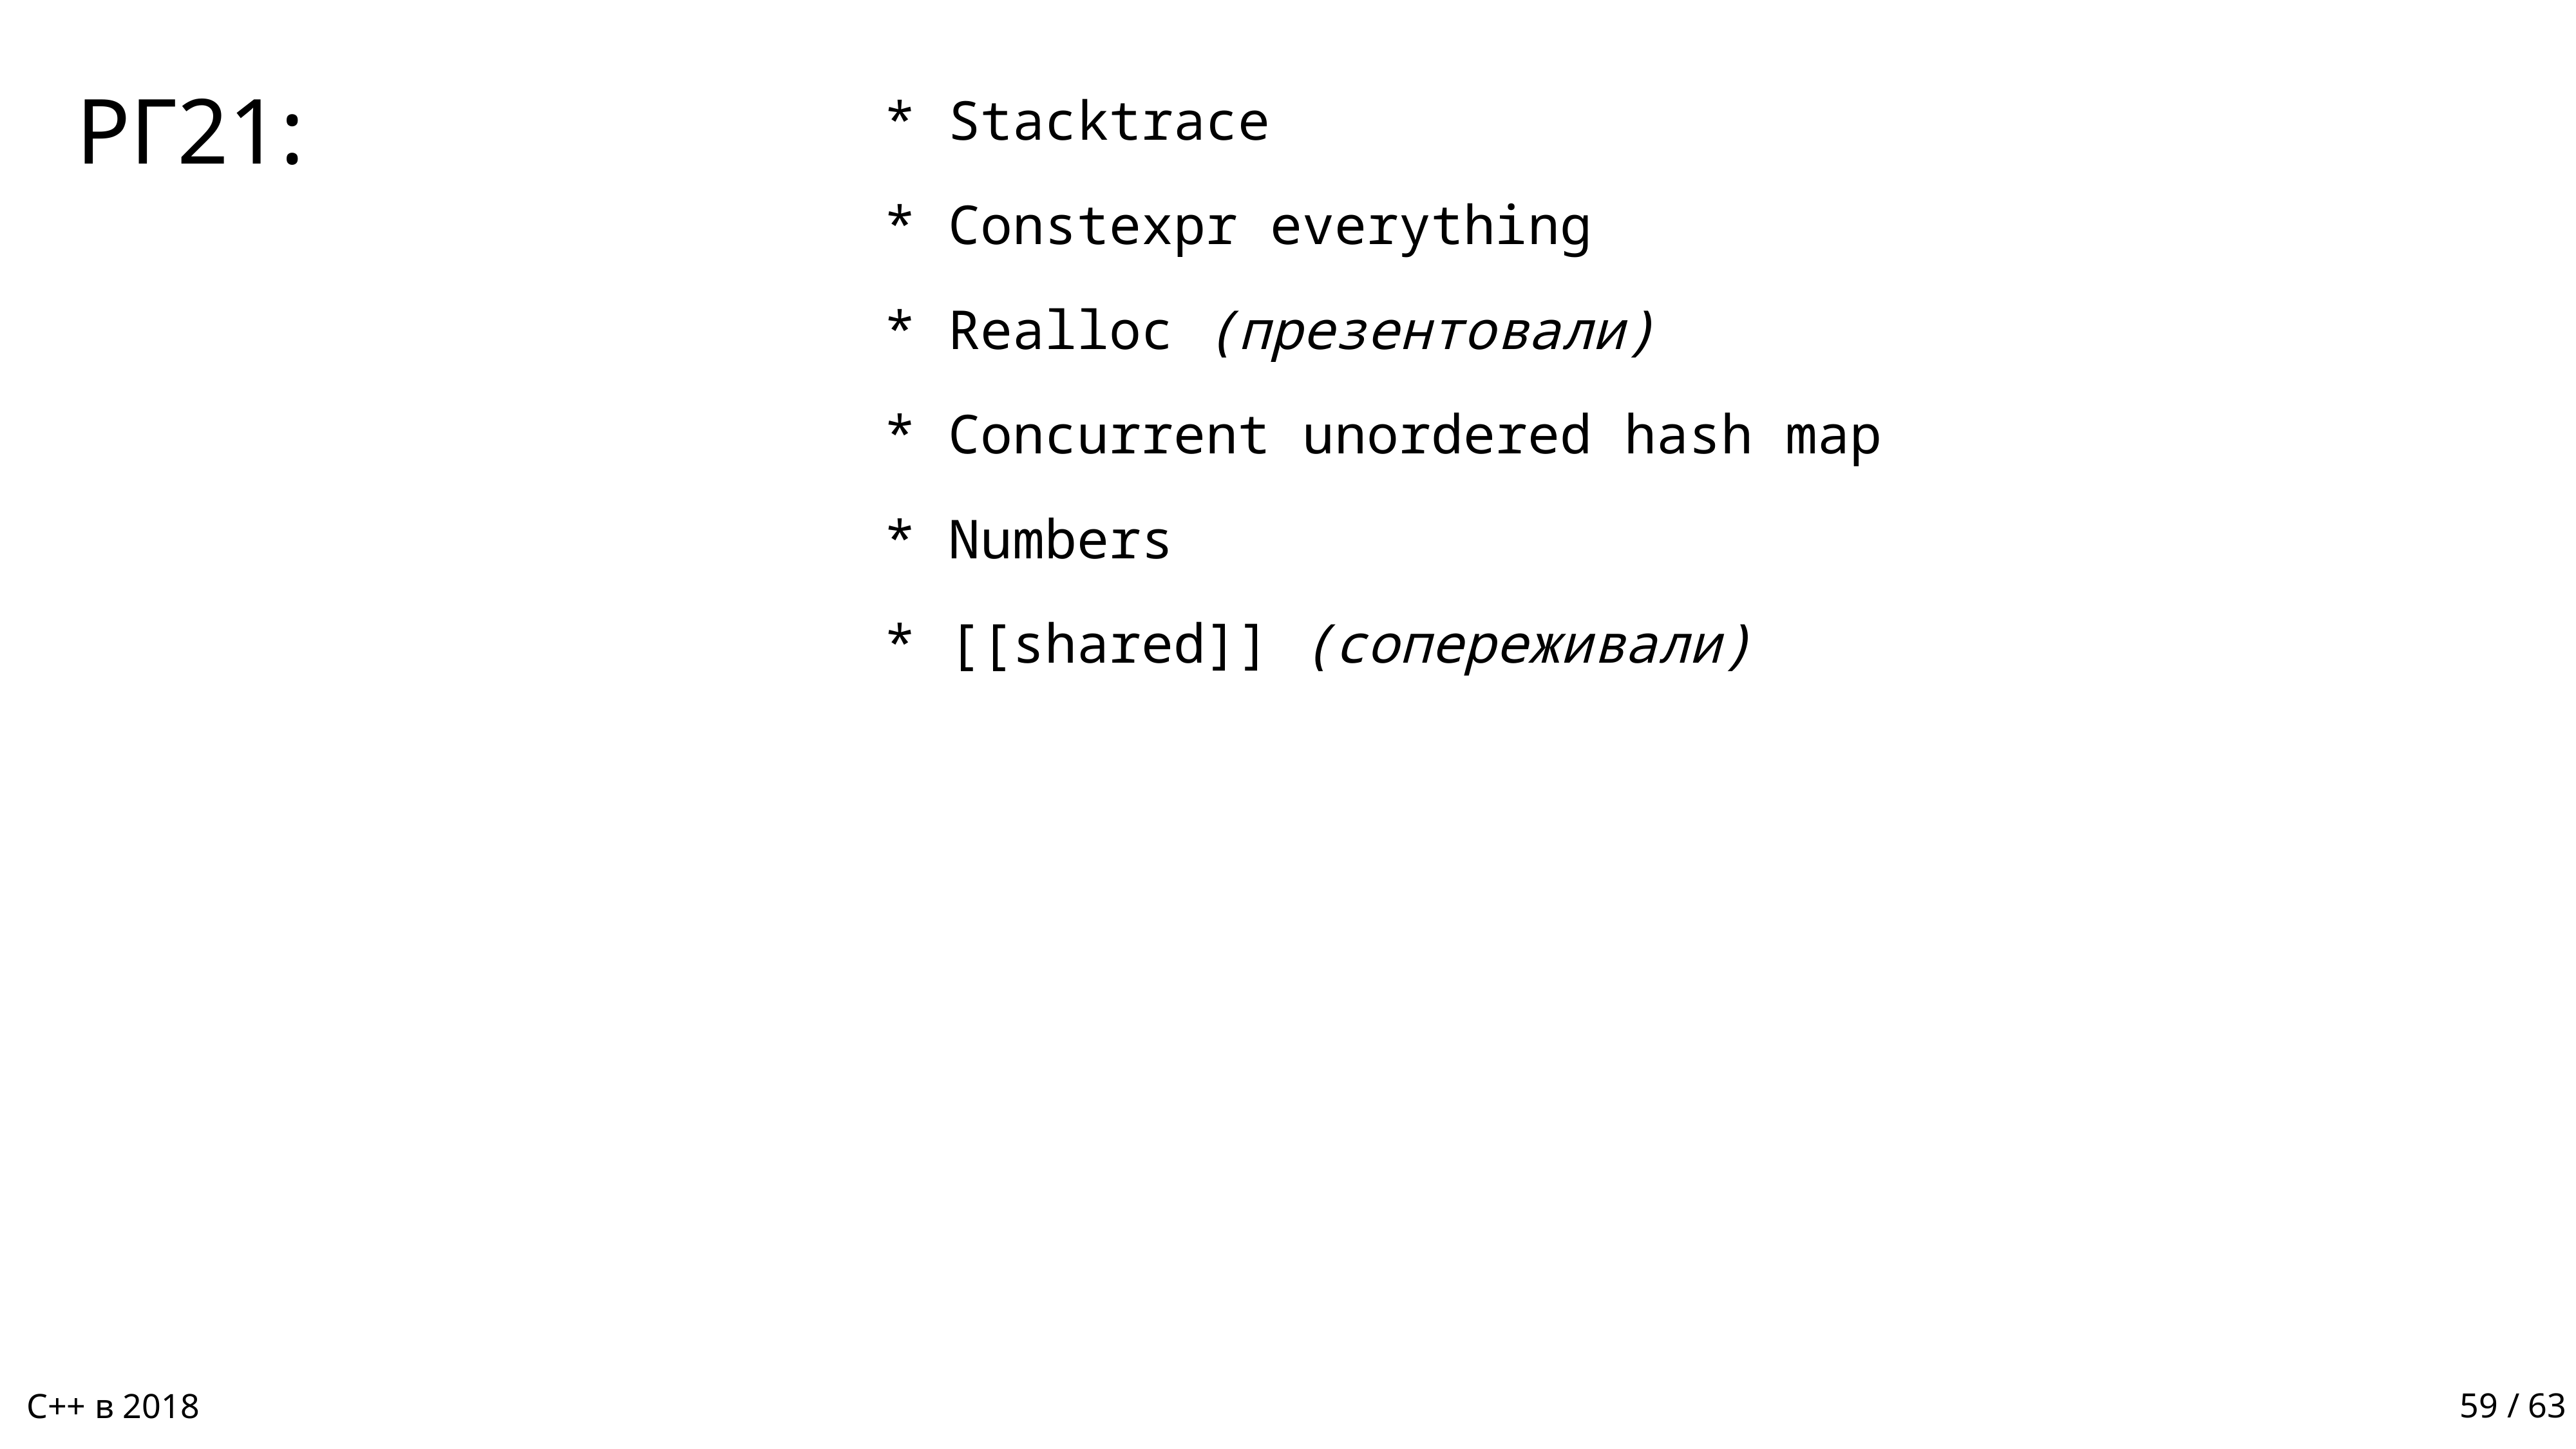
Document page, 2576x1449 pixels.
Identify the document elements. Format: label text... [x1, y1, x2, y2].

list <number> / 63 [1479, 1376, 2576, 1431]
list C++ в 2018 [17, 1376, 1114, 1431]
list * Stacktrace * Constexpr everything * Realloc (презентовали) * Concurrent unordered hash map * Numbers * [[shared]] (сопереживали) [875, 81, 2460, 1249]
title РГ21: [66, 81, 802, 486]
